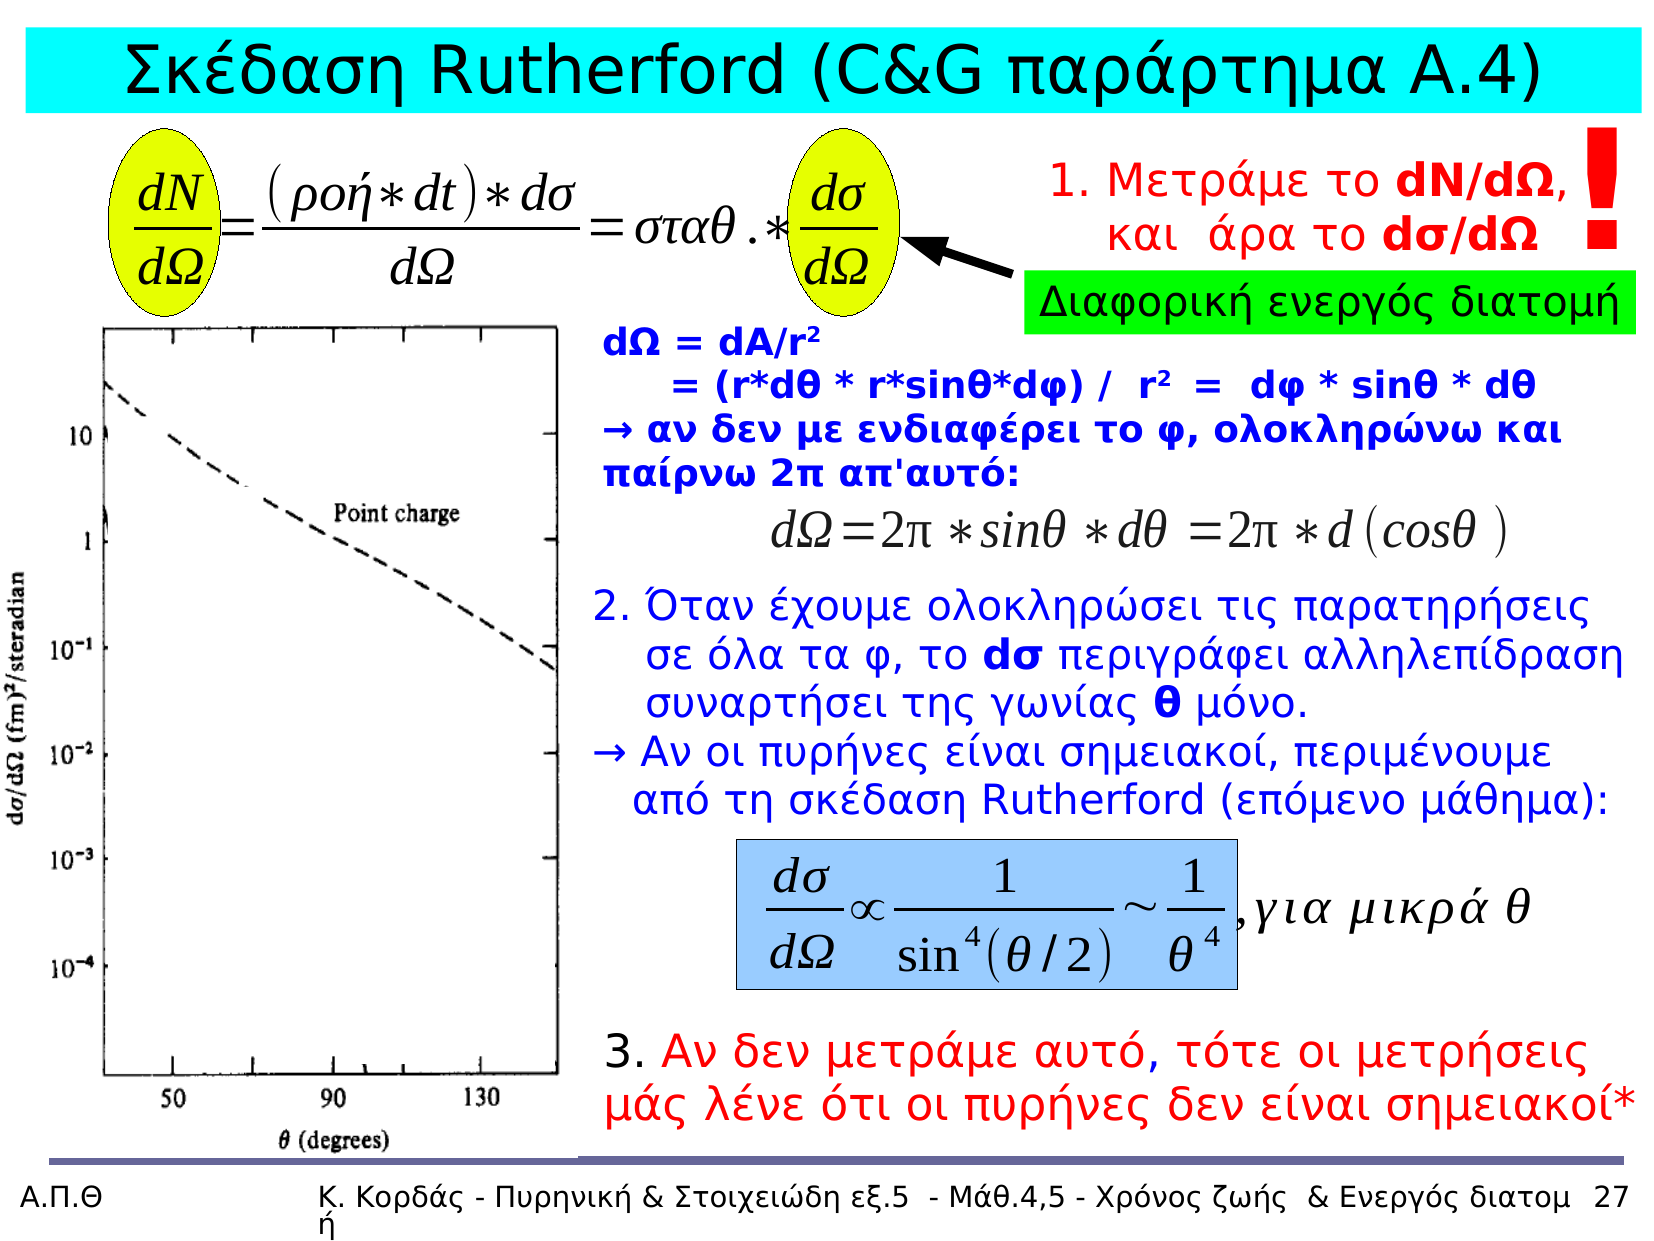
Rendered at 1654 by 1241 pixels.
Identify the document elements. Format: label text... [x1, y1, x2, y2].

text_box 3. Αν δεν μετράμε αυτό, τότε οι μετρήσεις μάς λένε ότι οι πυρήνες δεν είναι σημειακοί* [588, 1017, 1652, 1140]
chart [753, 506, 1528, 563]
text_box 2. Όταν έχουμε ολοκληρώσει τις παρατηρήσεις σε όλα τα φ, το dσ περιγράφει αλληλεπίδραση συναρτήσει της γωνίας θ μόνο. → Αν οι πυρήνες είναι σημειακοί, περιμένουμε από τη σκέδαση Rutherford (επόμενο μάθημα): [577, 574, 1654, 835]
chart [748, 838, 1551, 986]
picture [0, 321, 578, 1158]
text_box [801, 128, 885, 159]
text_box 1. Μετράμε το dN/dΩ, και άρα το dσ/dΩ [1033, 147, 1549, 269]
text_box [894, 181, 900, 264]
text_box [122, 128, 206, 159]
title Σκέδαση Rutherford (C&G παράρτημα Α.4) [25, 27, 1642, 114]
text_box dΩ = dA/r2 = (r*dθ * r*sinθ*dφ) / r2 = dφ * sinθ * dθ → αν δεν με ενδιαφέρει το φ, ολοκληρώνω και παίρνω 2π απ'αυτό: [587, 313, 1654, 506]
text_box [810, 299, 876, 313]
text_box Διαφορική ενεργός διατομή [1024, 270, 1636, 335]
text_box [107, 416, 555, 1068]
text_box [131, 299, 197, 317]
text_box [736, 839, 1238, 990]
text_box ! [1549, 87, 1625, 297]
chart [116, 159, 894, 299]
text_box [108, 174, 116, 271]
